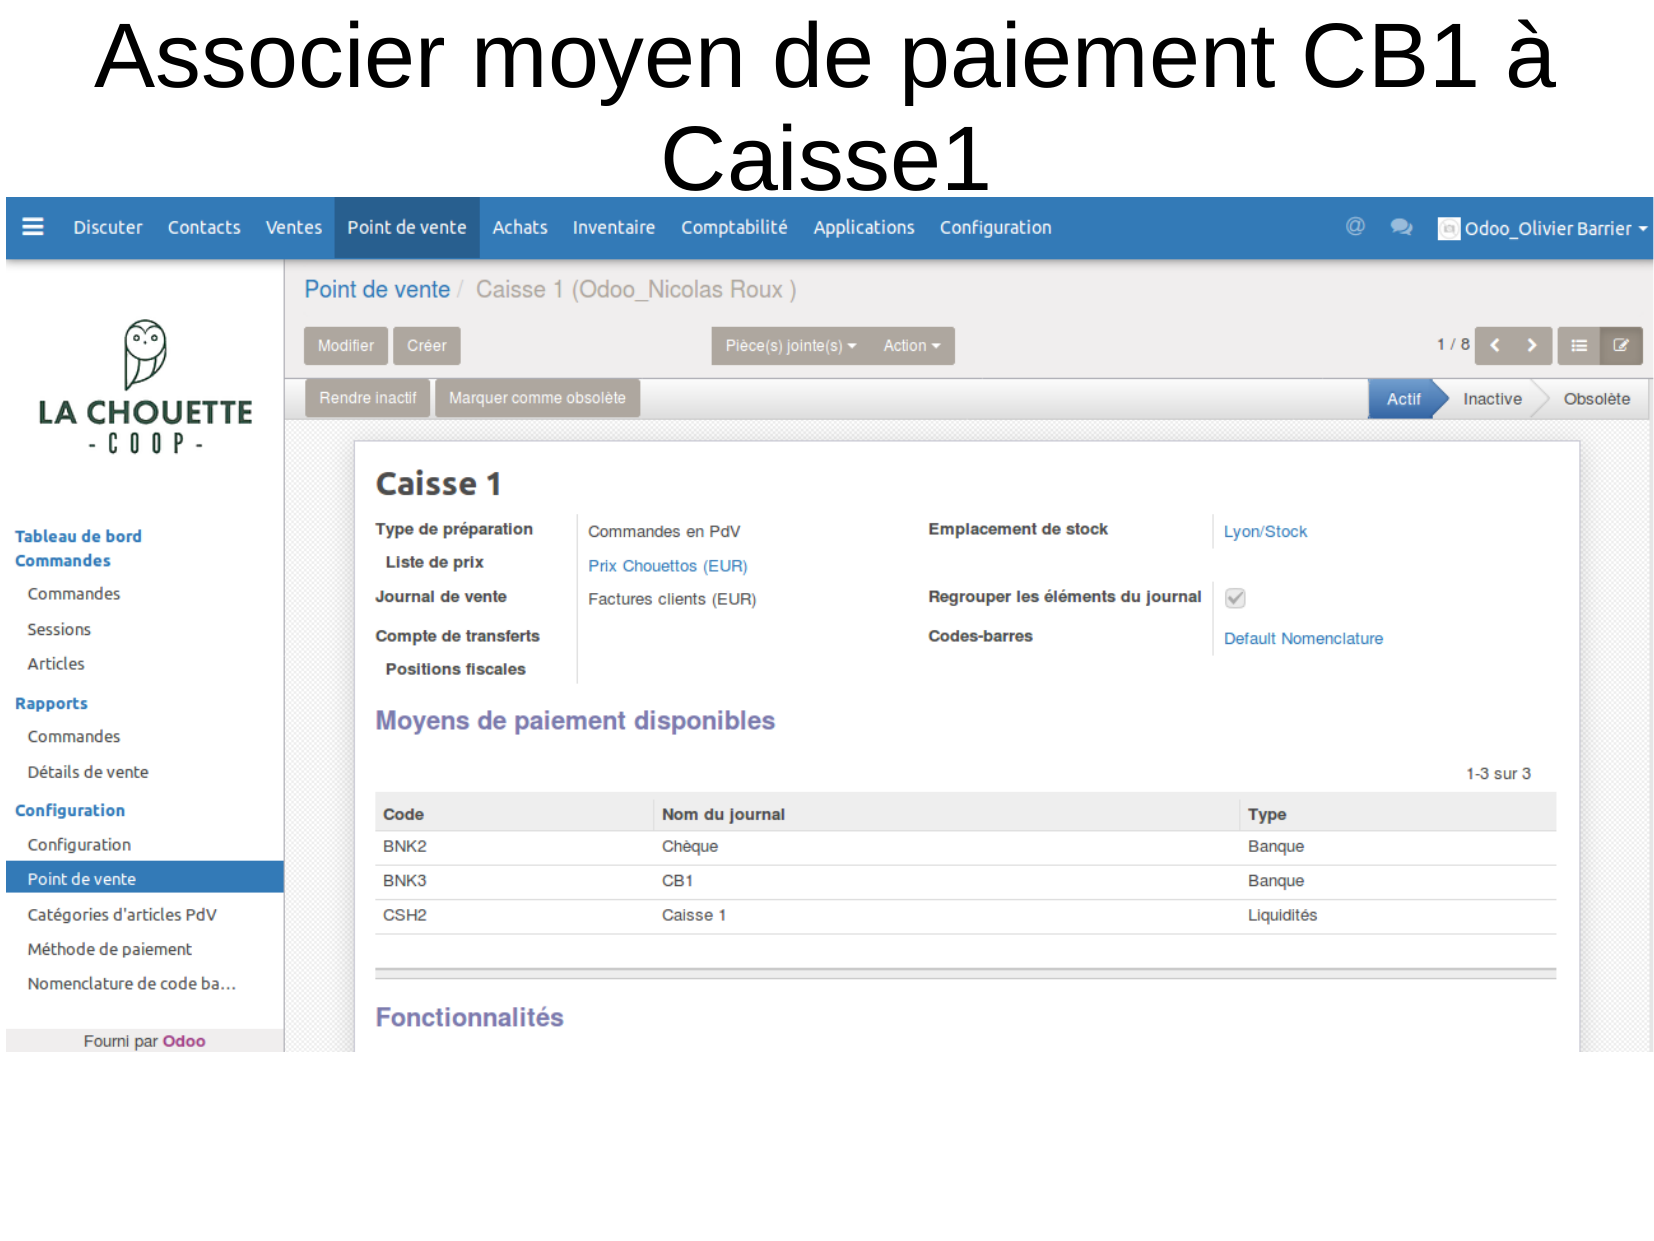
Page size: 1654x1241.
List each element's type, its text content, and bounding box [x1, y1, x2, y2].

picture [6, 197, 1654, 1053]
title Associer moyen de paiement CB1 à Caisse1 [82, 4, 1571, 197]
